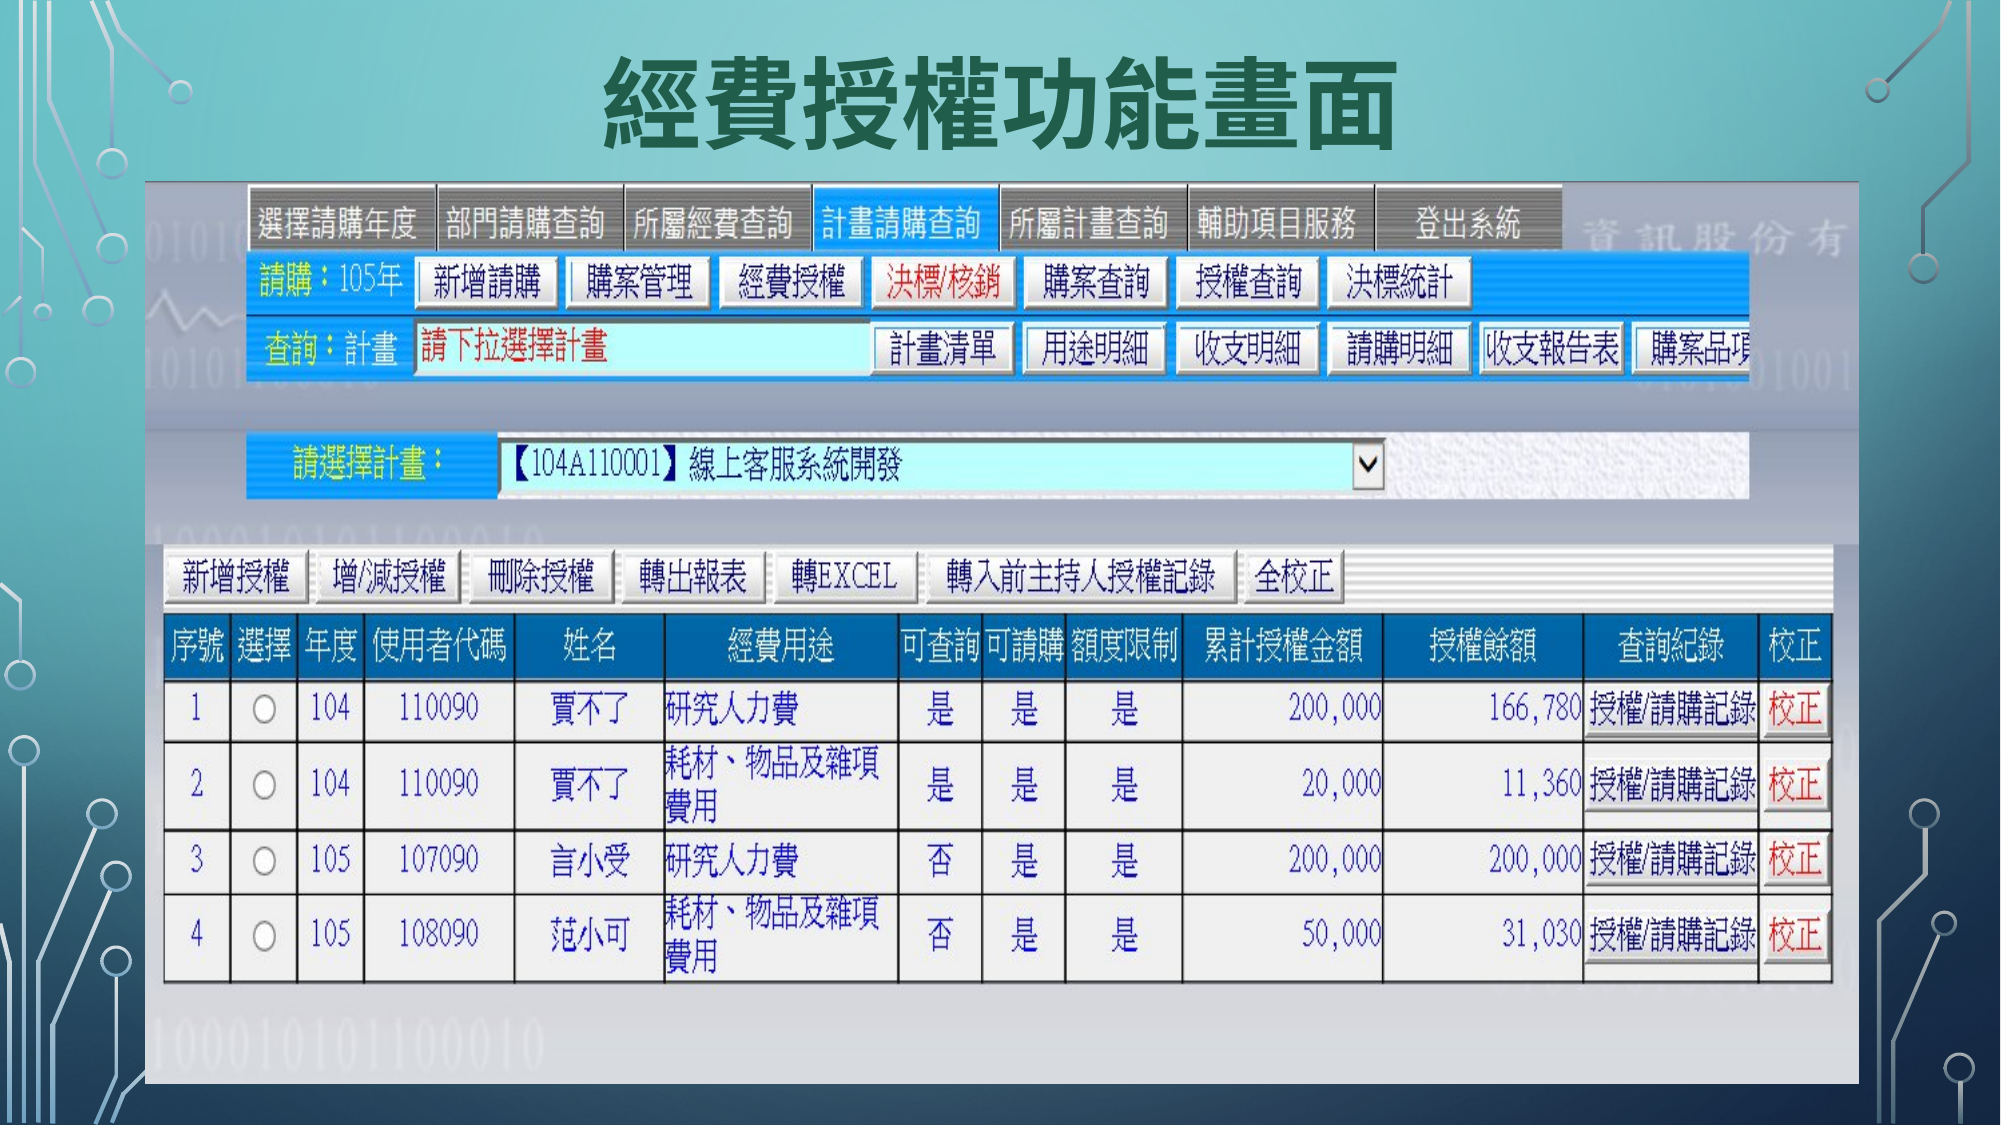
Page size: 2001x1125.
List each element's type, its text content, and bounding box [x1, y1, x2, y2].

title 經費授權功能畫面 [79, 37, 1925, 182]
picture [145, 181, 1859, 1084]
